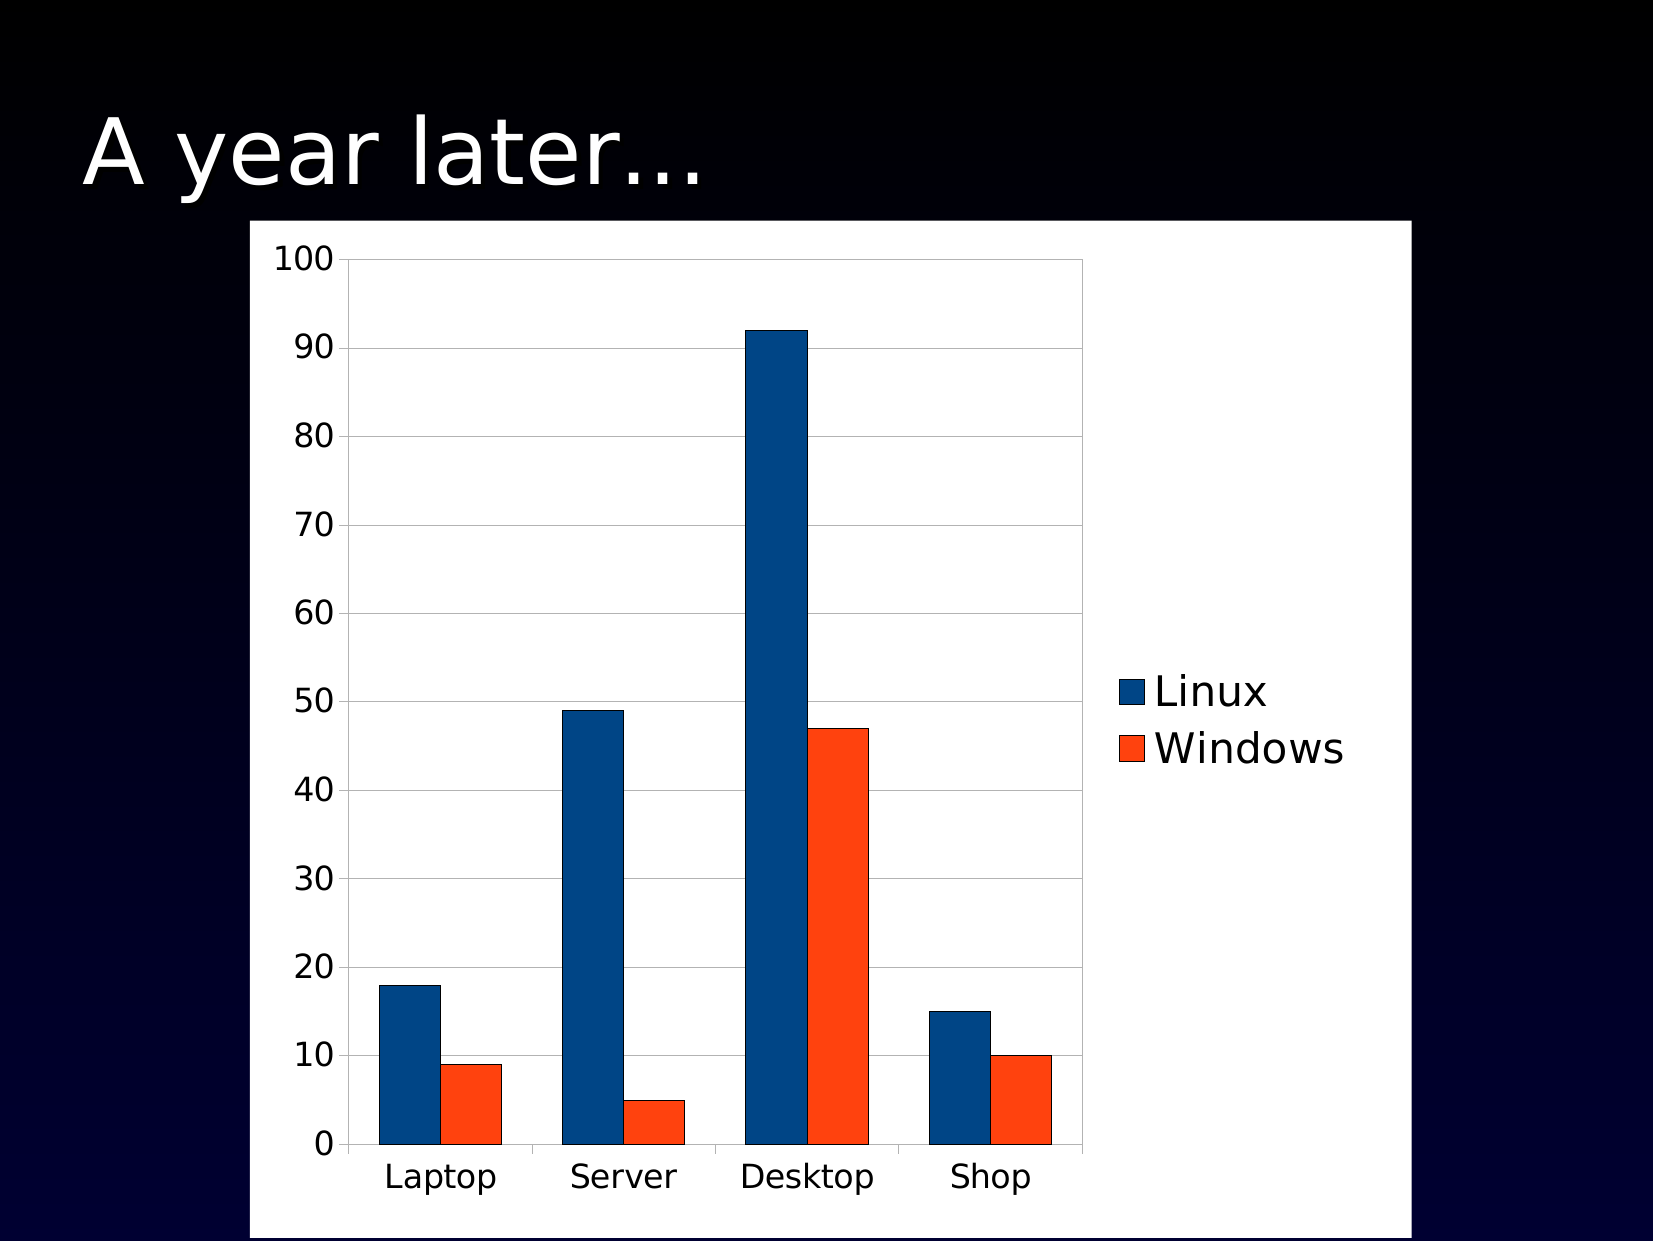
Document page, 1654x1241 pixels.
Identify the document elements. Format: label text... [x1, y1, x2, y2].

title A year later... [82, 49, 1571, 257]
chart [249, 257, 1412, 1238]
